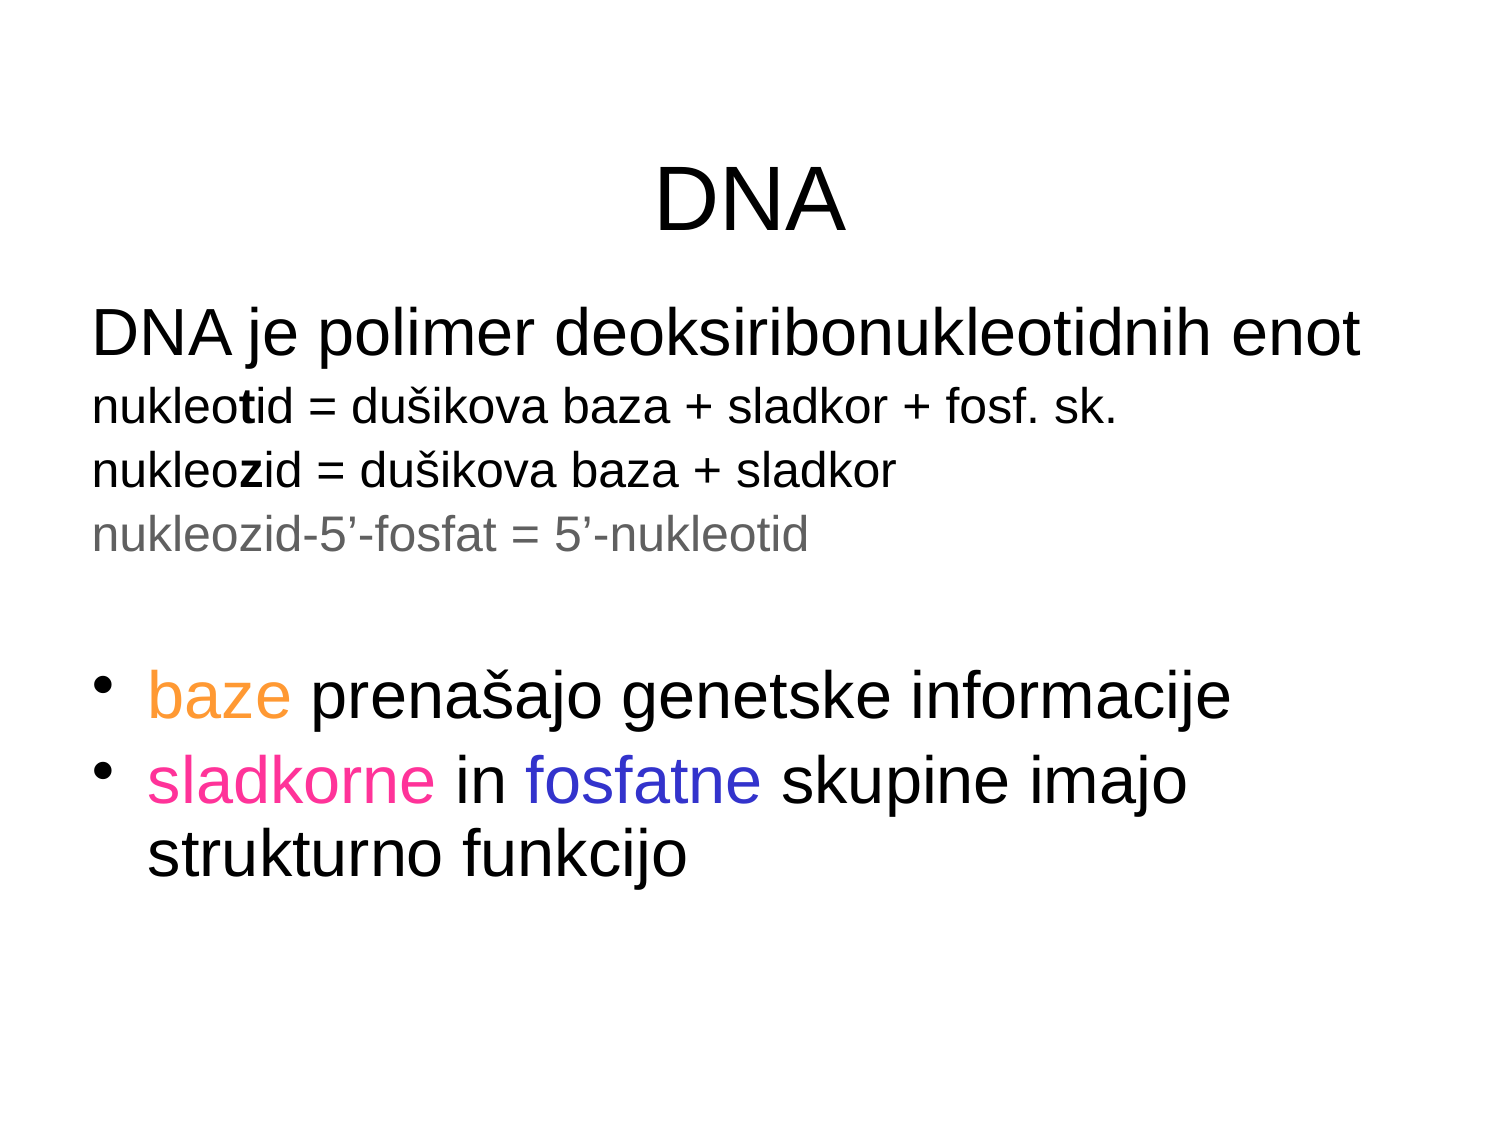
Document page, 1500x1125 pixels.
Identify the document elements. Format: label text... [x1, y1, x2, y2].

list DNA je polimer deoksiribonukleotidnih enot nukleotid = dušikova baza + sladkor + fosf. sk. nukleozid = dušikova baza + sladkor nukleozid-5’-fosfat = 5’-nukleotid baze prenašajo genetske informacije sladkorne in fosfatne skupine imajo strukturno funkcijo [76, 290, 1423, 966]
title DNA [112, 99, 1388, 288]
